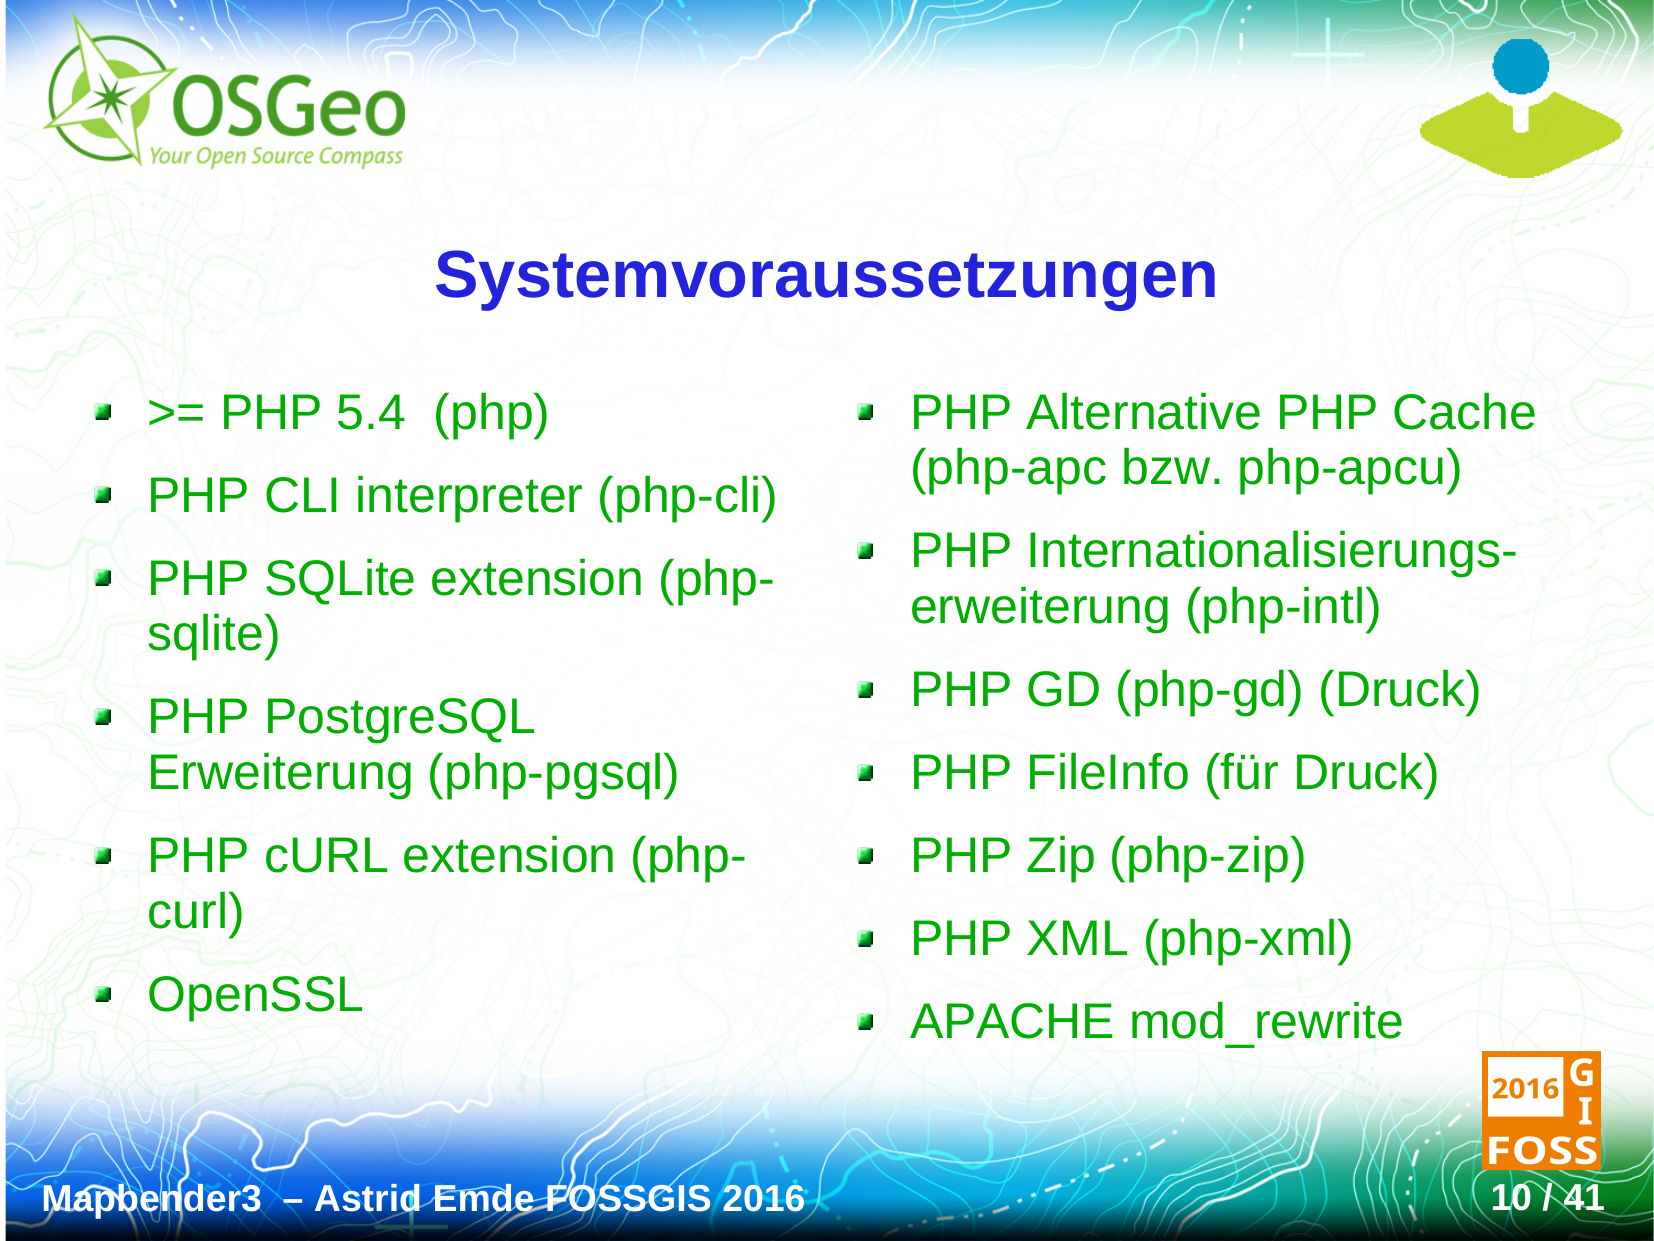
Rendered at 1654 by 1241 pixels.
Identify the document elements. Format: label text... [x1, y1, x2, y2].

picture [5, 0, 1654, 1241]
list >= PHP 5.4 (php) PHP CLI interpreter (php-cli) PHP SQLite extension (php-sqlite) PHP PostgreSQL Erweiterung (php-pgsql) PHP cURL extension (php-curl) OpenSSL [76, 383, 804, 1203]
title Systemvoraussetzungen [82, 200, 1571, 349]
list PHP Alternative PHP Cache (php-apc bzw. php-apcu) PHP Internationalisierungs-erweiterung (php-intl) PHP GD (php-gd) (Druck) PHP FileInfo (für Druck) PHP Zip (php-zip) PHP XML (php-xml) APACHE mod_rewrite [839, 383, 1566, 1203]
